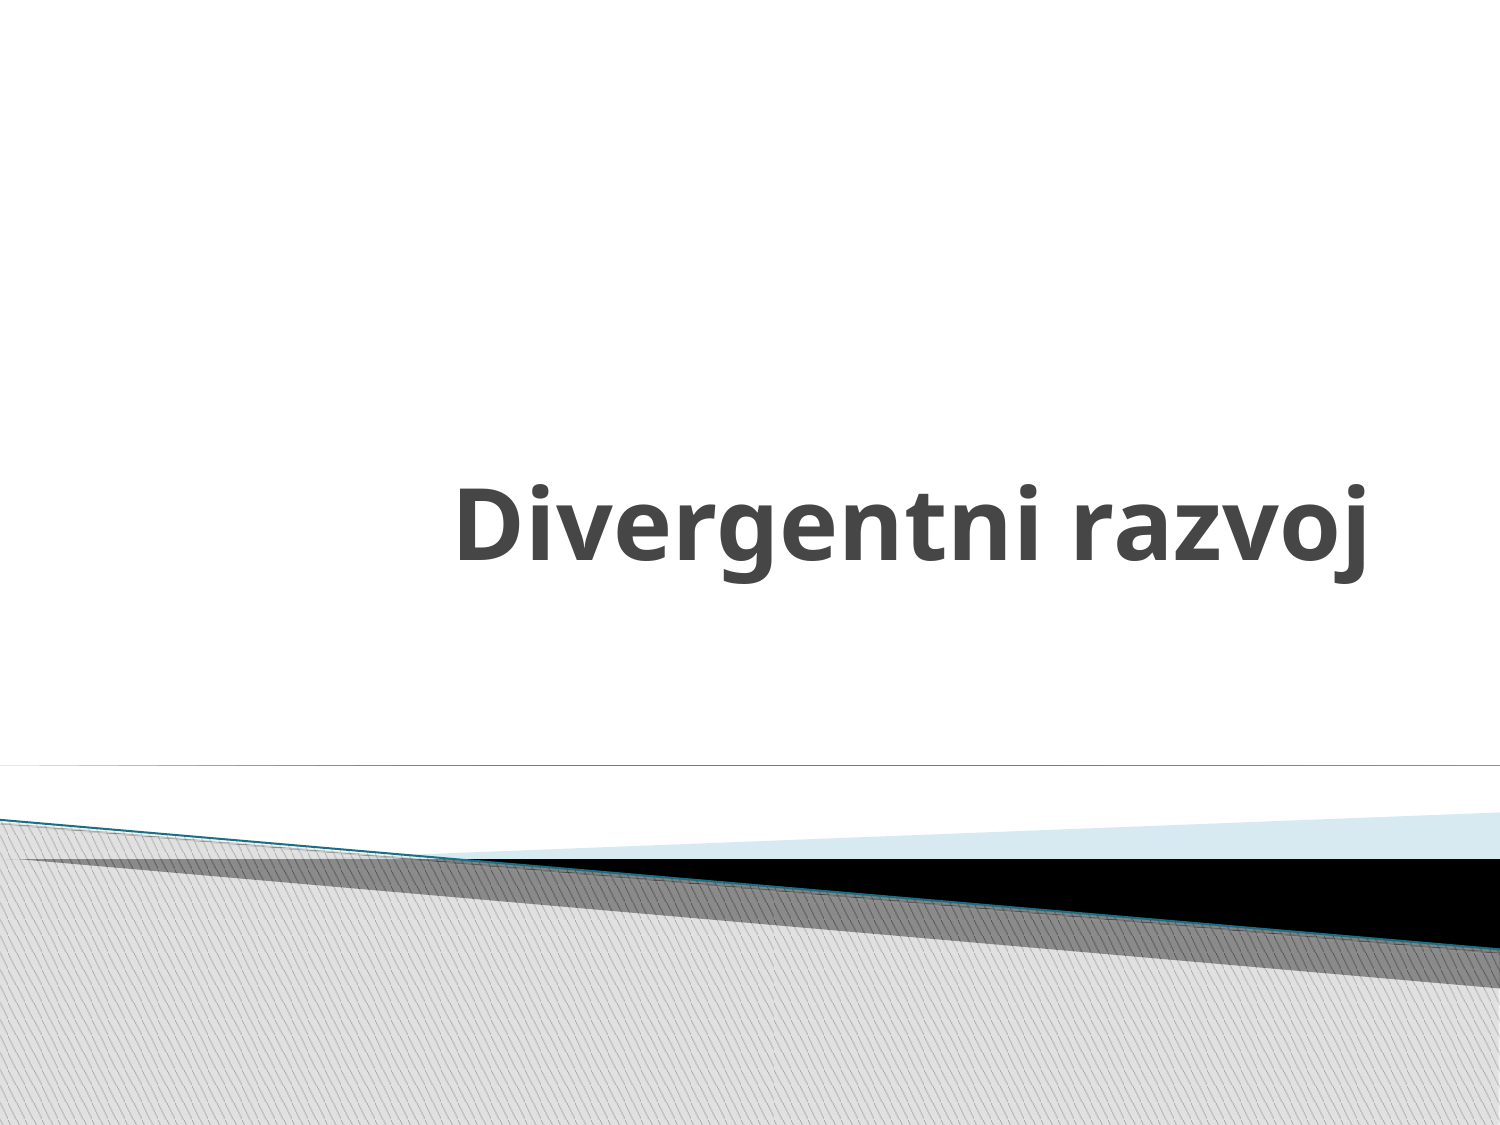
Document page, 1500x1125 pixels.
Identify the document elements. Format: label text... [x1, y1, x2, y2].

title Divergentni razvoj [112, 287, 1388, 588]
subtitle [112, 592, 1388, 790]
